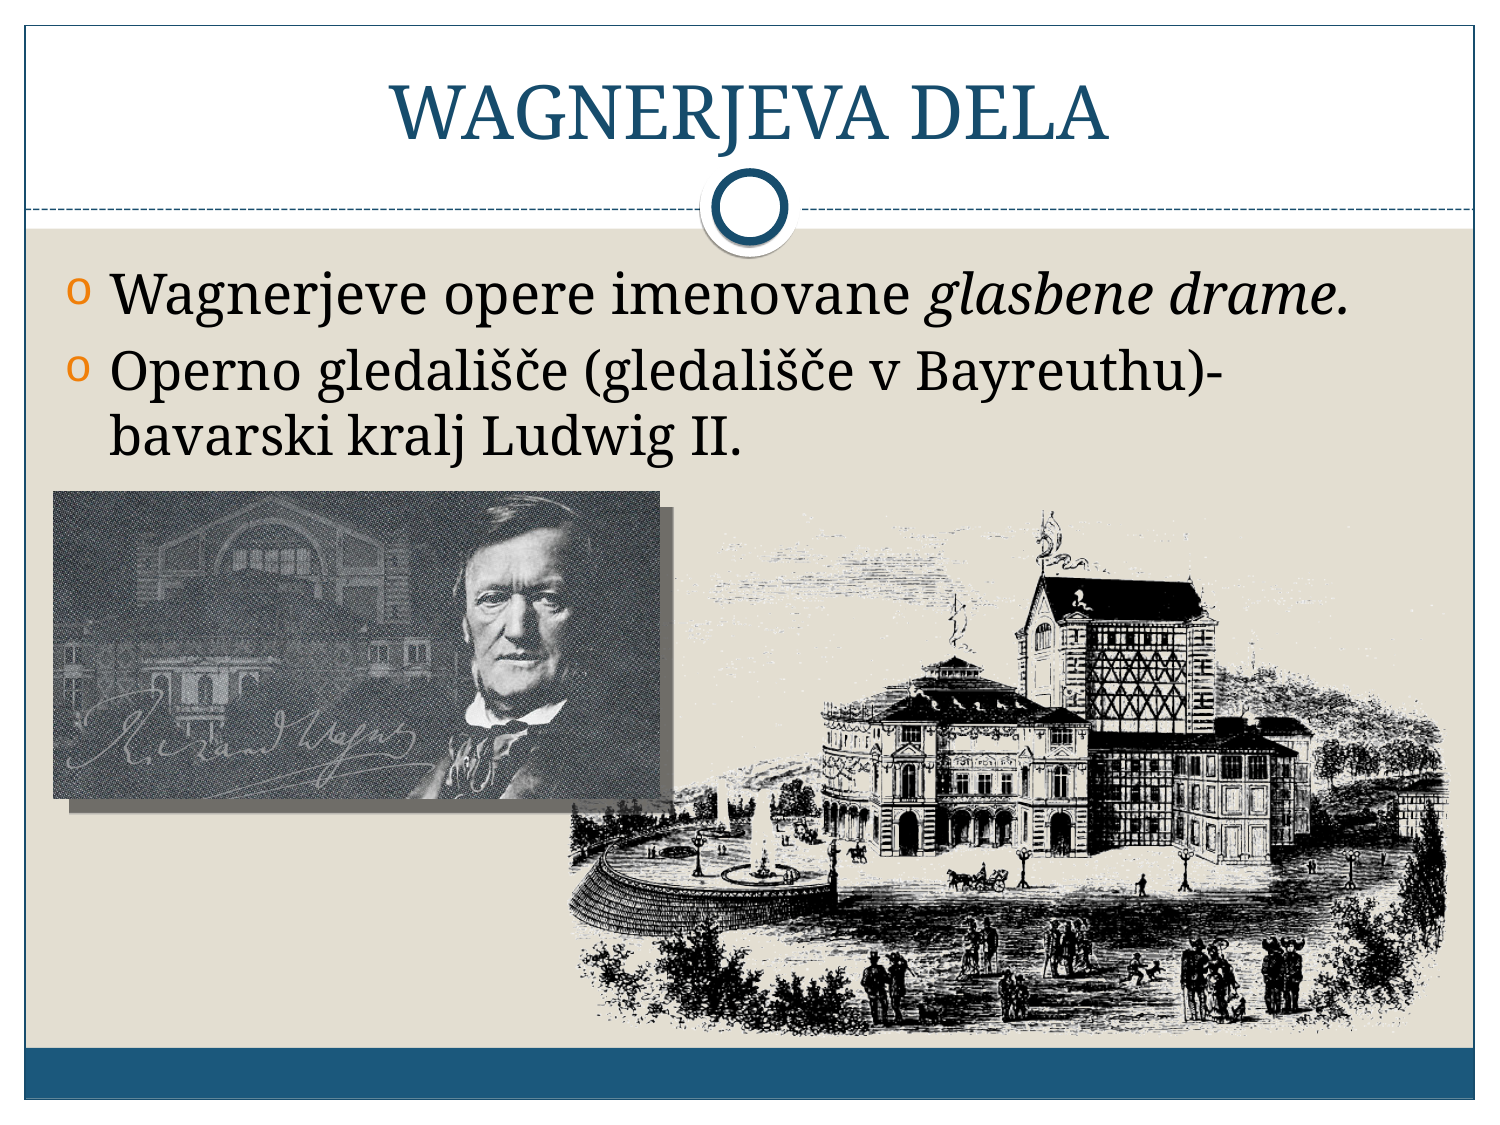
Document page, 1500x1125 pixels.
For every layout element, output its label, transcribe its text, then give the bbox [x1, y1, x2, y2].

list Wagnerjeve opere imenovane glasbene drame. Operno gledališče (gledališče v Bayreuthu)-bavarski kralj Ludwig II. [49, 250, 1445, 1001]
title WAGNERJEVA DELA [49, 37, 1450, 162]
picture [53, 491, 1453, 1042]
